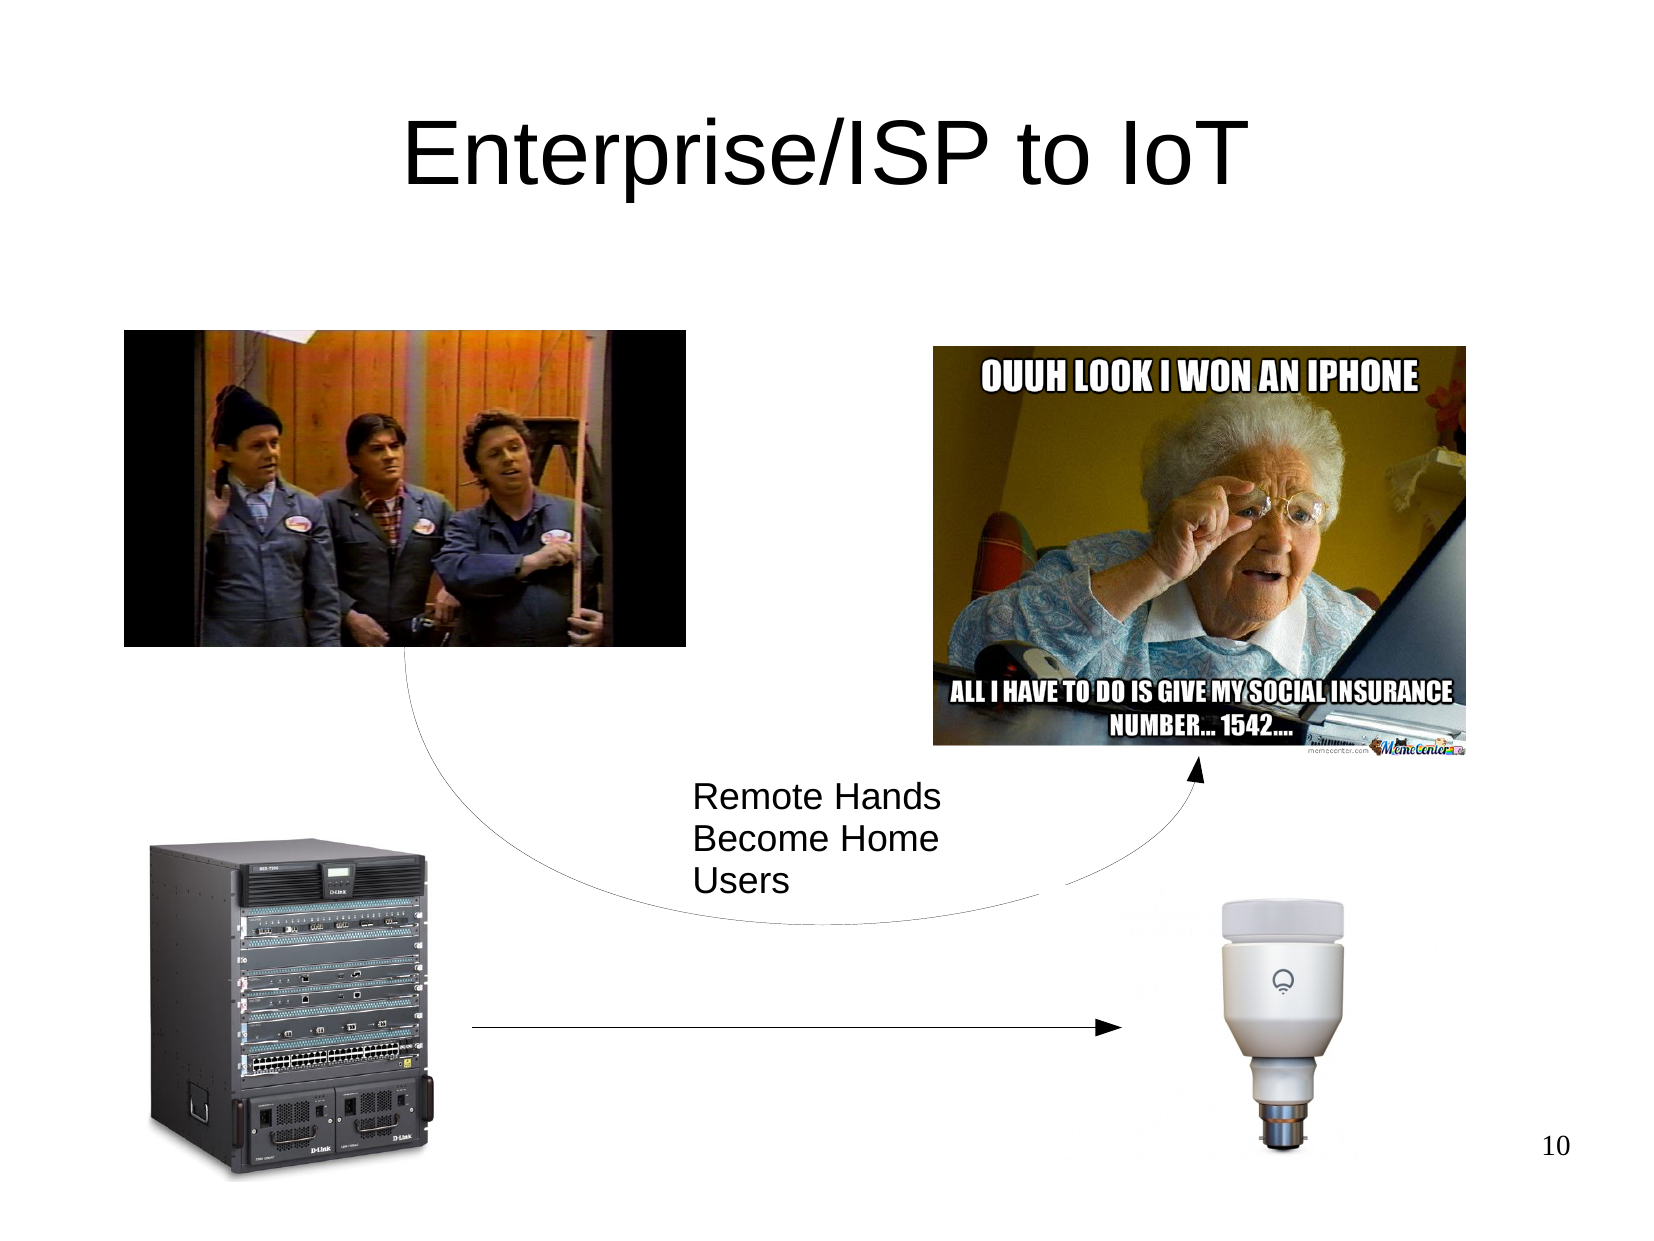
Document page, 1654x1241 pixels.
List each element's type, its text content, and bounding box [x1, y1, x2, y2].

text_box Remote Hands Become Home Users [677, 767, 957, 909]
picture [124, 330, 686, 647]
picture [933, 346, 1466, 756]
picture [141, 838, 439, 1182]
picture [1039, 885, 1527, 1160]
title Enterprise/ISP to IoT [82, 49, 1571, 257]
